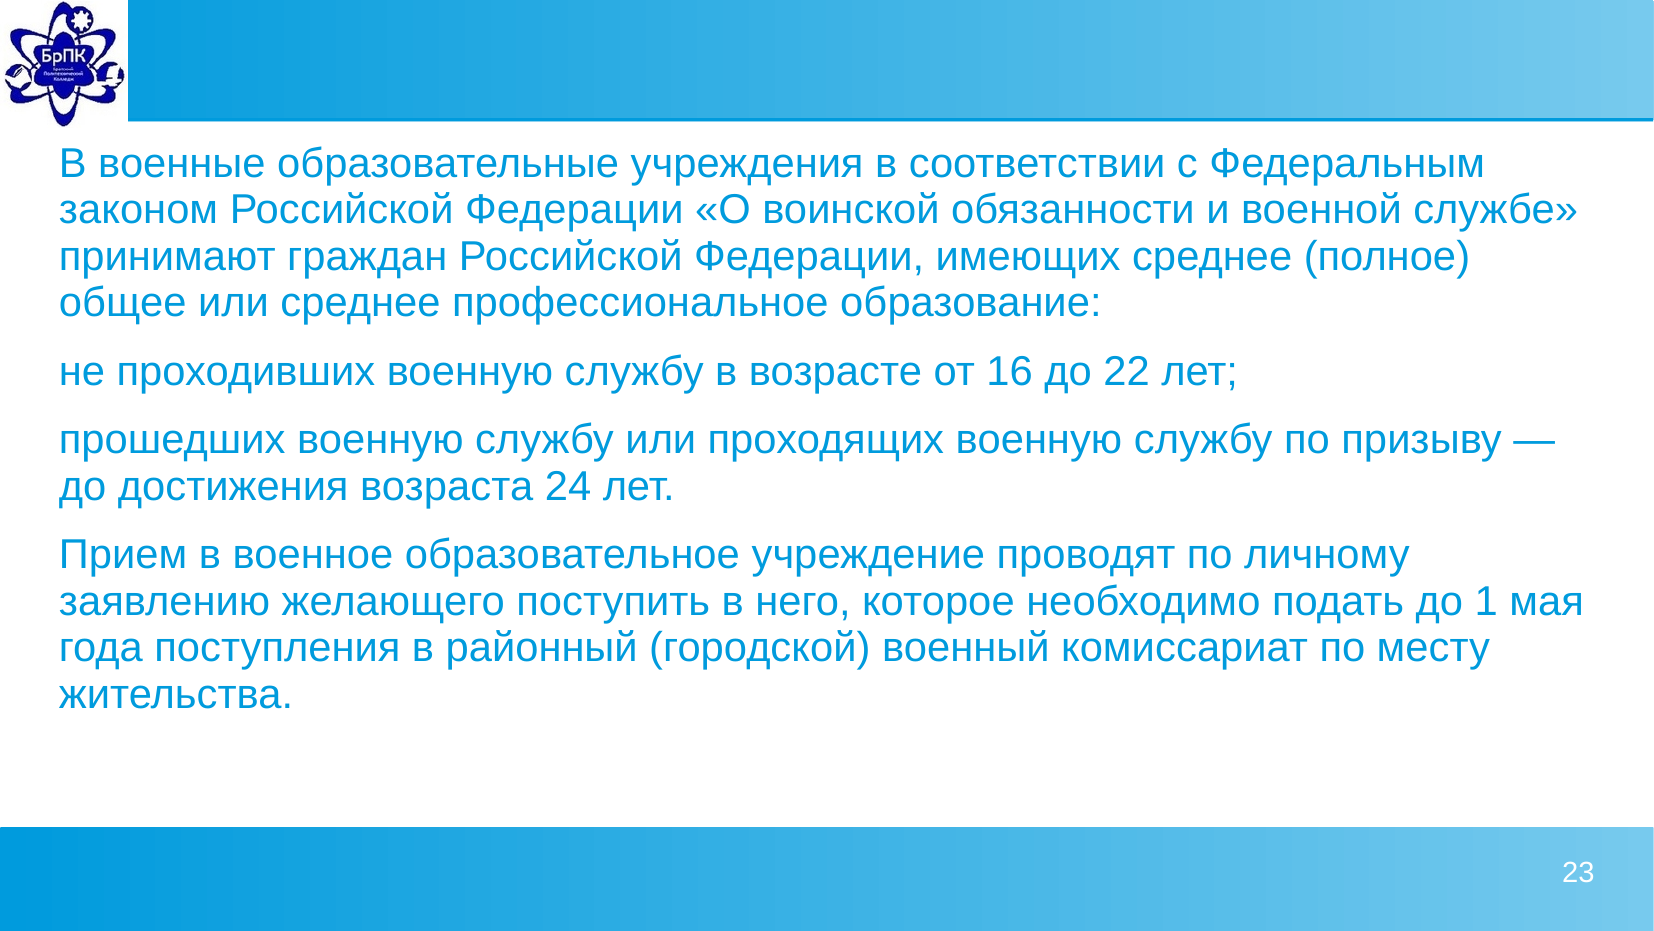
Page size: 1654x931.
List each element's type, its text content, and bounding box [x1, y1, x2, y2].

list В военные образовательные учреждения в соответствии с Федеральным законом Российской Федерации «О воинской обязанности и военной службе» принимают граждан Российской Федерации, имеющих среднее (полное) общее или среднее профессиональное образование: не проходивших военную службу в возрасте от 16 до 22 лет; прошедших военную службу или проходящих военную службу по призыву — до достижения возраста 24 лет. Прием в военное образовательное учреждение проводят по личному заявлению желающего поступить в него, которое необходимо подать до 1 мая года поступления в районный (городской) военный комиссариат по месту жительства. [59, 139, 1595, 731]
picture [0, 0, 128, 128]
